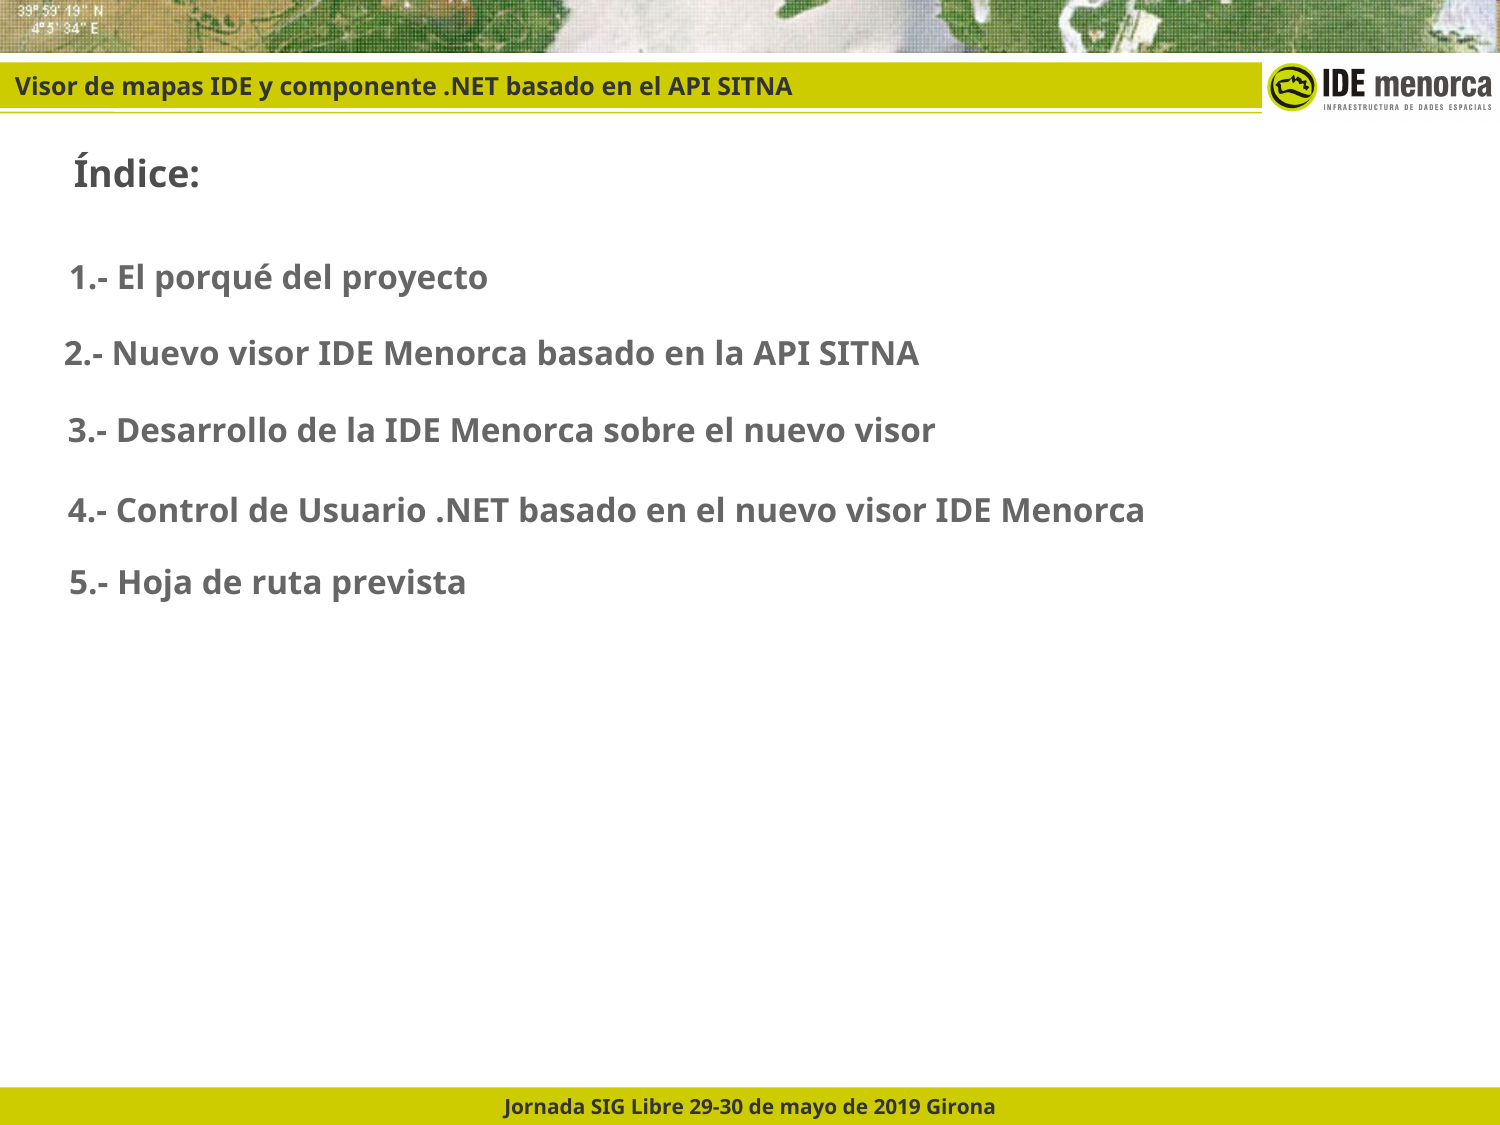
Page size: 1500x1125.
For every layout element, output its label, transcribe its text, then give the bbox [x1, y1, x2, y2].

text_box 3.- Desarrollo de la IDE Menorca sobre el nuevo visor [53, 401, 1447, 461]
text_box 4.- Control de Usuario .NET basado en el nuevo visor IDE Menorca [53, 482, 1447, 544]
text_box Visor de mapas IDE y componente .NET basado en el API SITNA [0, 62, 1262, 108]
text_box 5.- Hoja de ruta prevista [54, 553, 1449, 615]
text_box Índice: [58, 141, 1412, 203]
text_box 2.- Nuevo visor IDE Menorca basado en la API SITNA [48, 323, 1424, 380]
text_box 1.- El porqué del proyecto [54, 248, 1430, 304]
picture [0, 0, 1500, 126]
text_box Jornada SIG Libre 29-30 de mayo de 2019 Girona [0, 1087, 1500, 1125]
